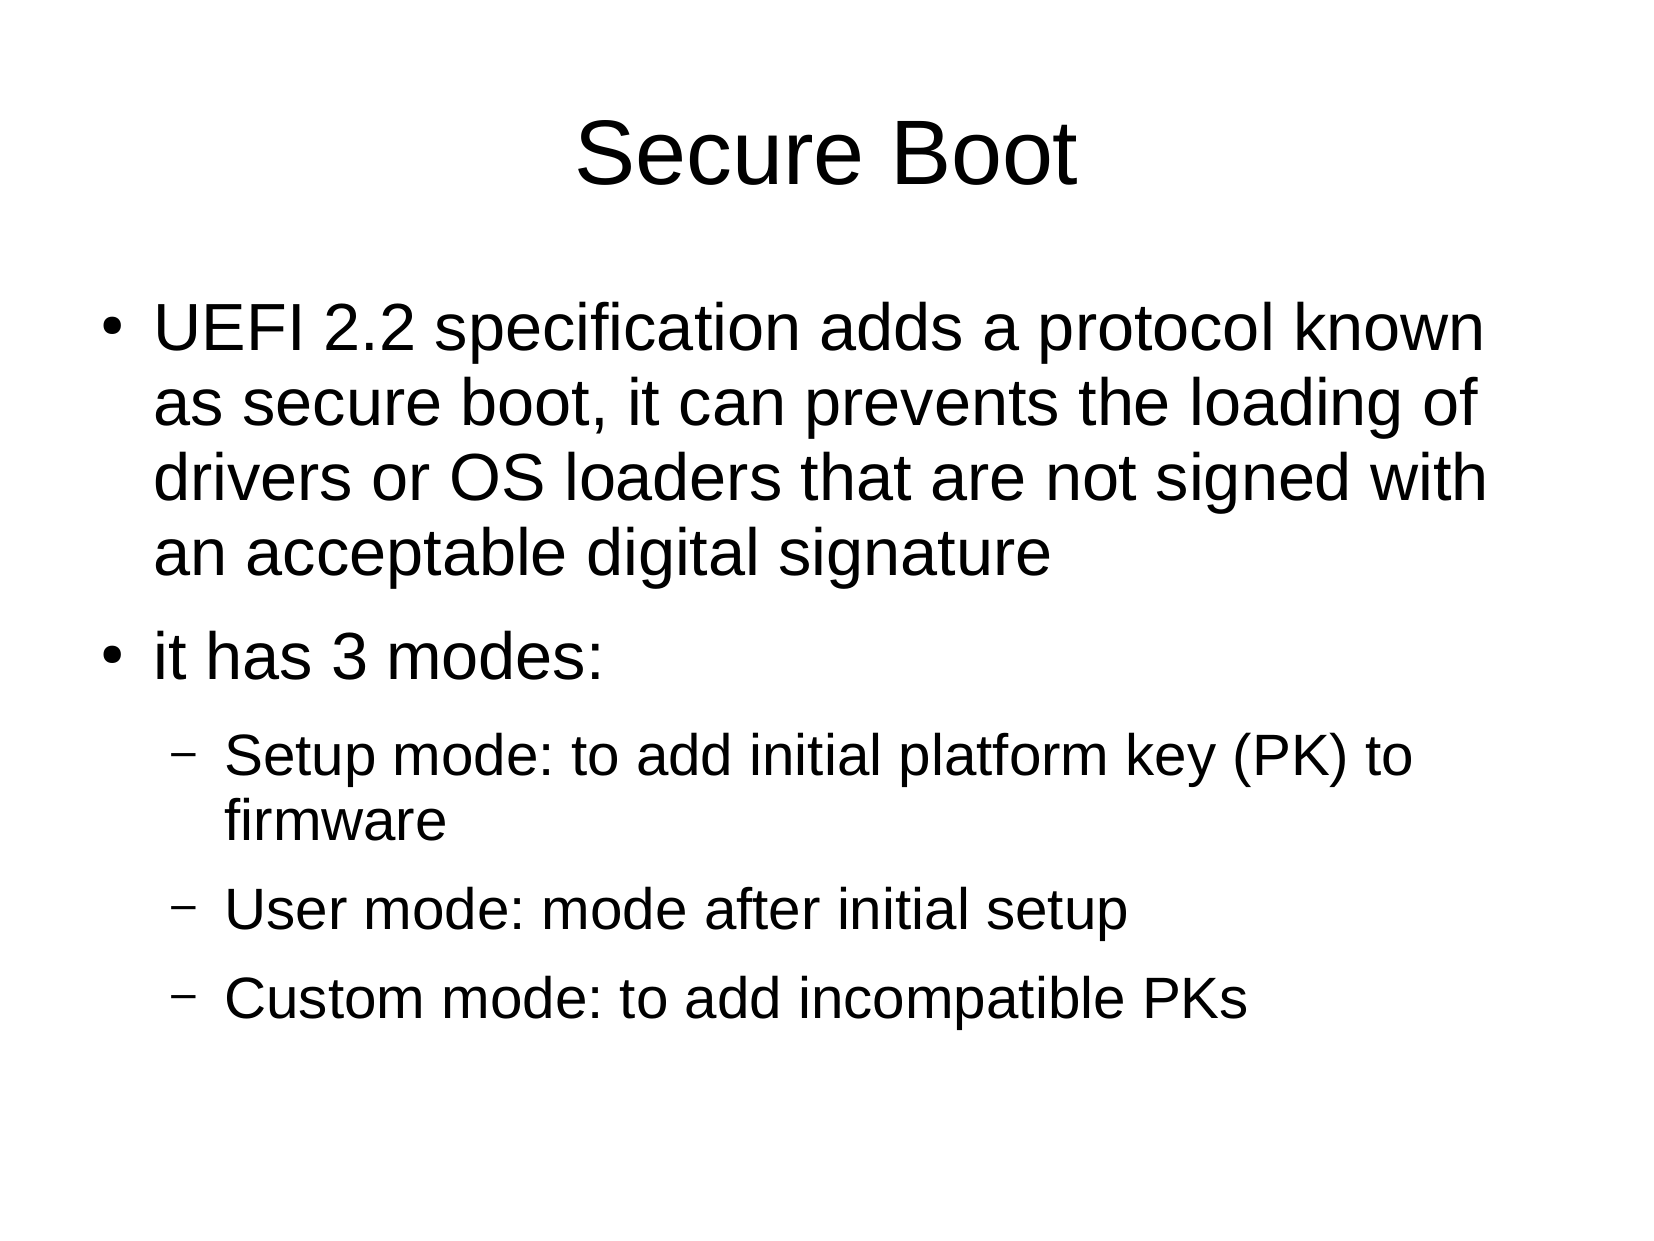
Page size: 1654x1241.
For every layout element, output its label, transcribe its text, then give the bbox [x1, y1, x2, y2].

list UEFI 2.2 specification adds a protocol known as secure boot, it can prevents the loading of drivers or OS loaders that are not signed with an acceptable digital signature it has 3 modes: Setup mode: to add initial platform key (PK) to firmware User mode: mode after initial setup Custom mode: to add incompatible PKs [82, 290, 1538, 1111]
title Secure Boot [82, 49, 1571, 257]
